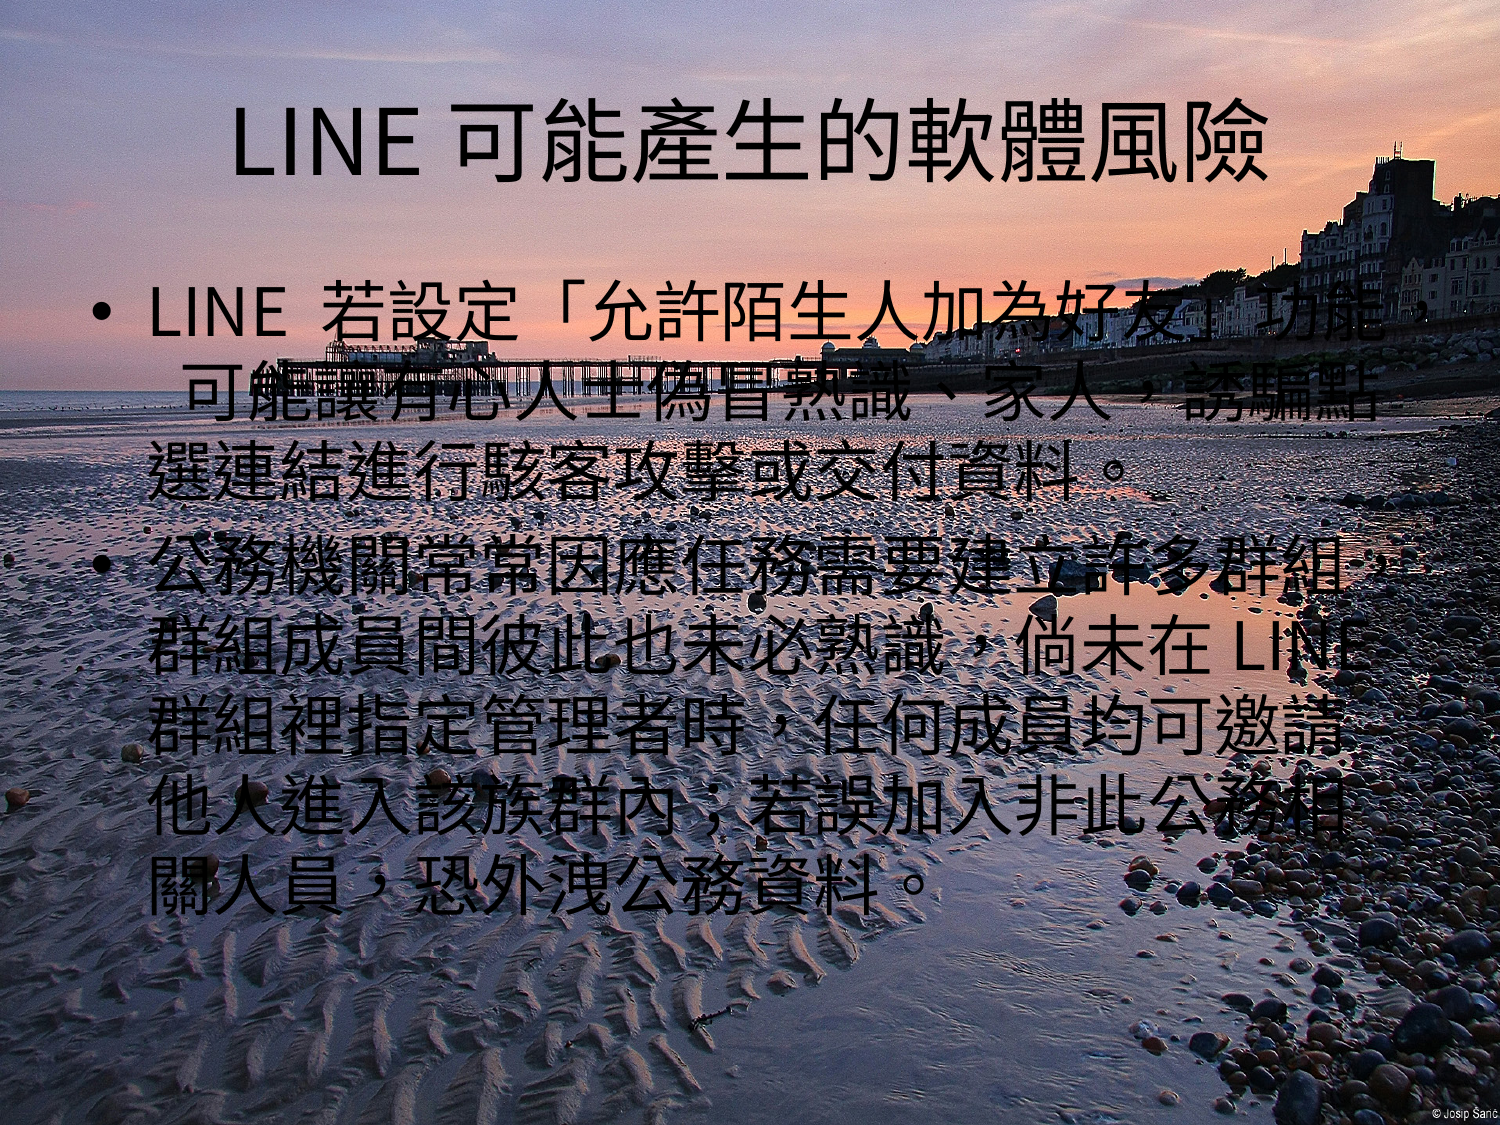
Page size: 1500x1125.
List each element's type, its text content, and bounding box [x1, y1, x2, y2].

picture [0, 0, 1500, 1125]
title LINE可能產生的軟體風險 [75, 45, 1425, 233]
list LINE 若設定「允許陌生人加為好友」功能， 可能讓有心人士偽冒熟識、家人，誘騙點選連結進行駭客攻擊或交付資料。 公務機關常常因應任務需要建立許多群組，群組成員間彼此也未必熟識，倘未在LINE 群組裡指定管理者時，任何成員均可邀請他人進入該族群內；若誤加入非此公務相關人員，恐外洩公務資料。 [75, 262, 1425, 1005]
